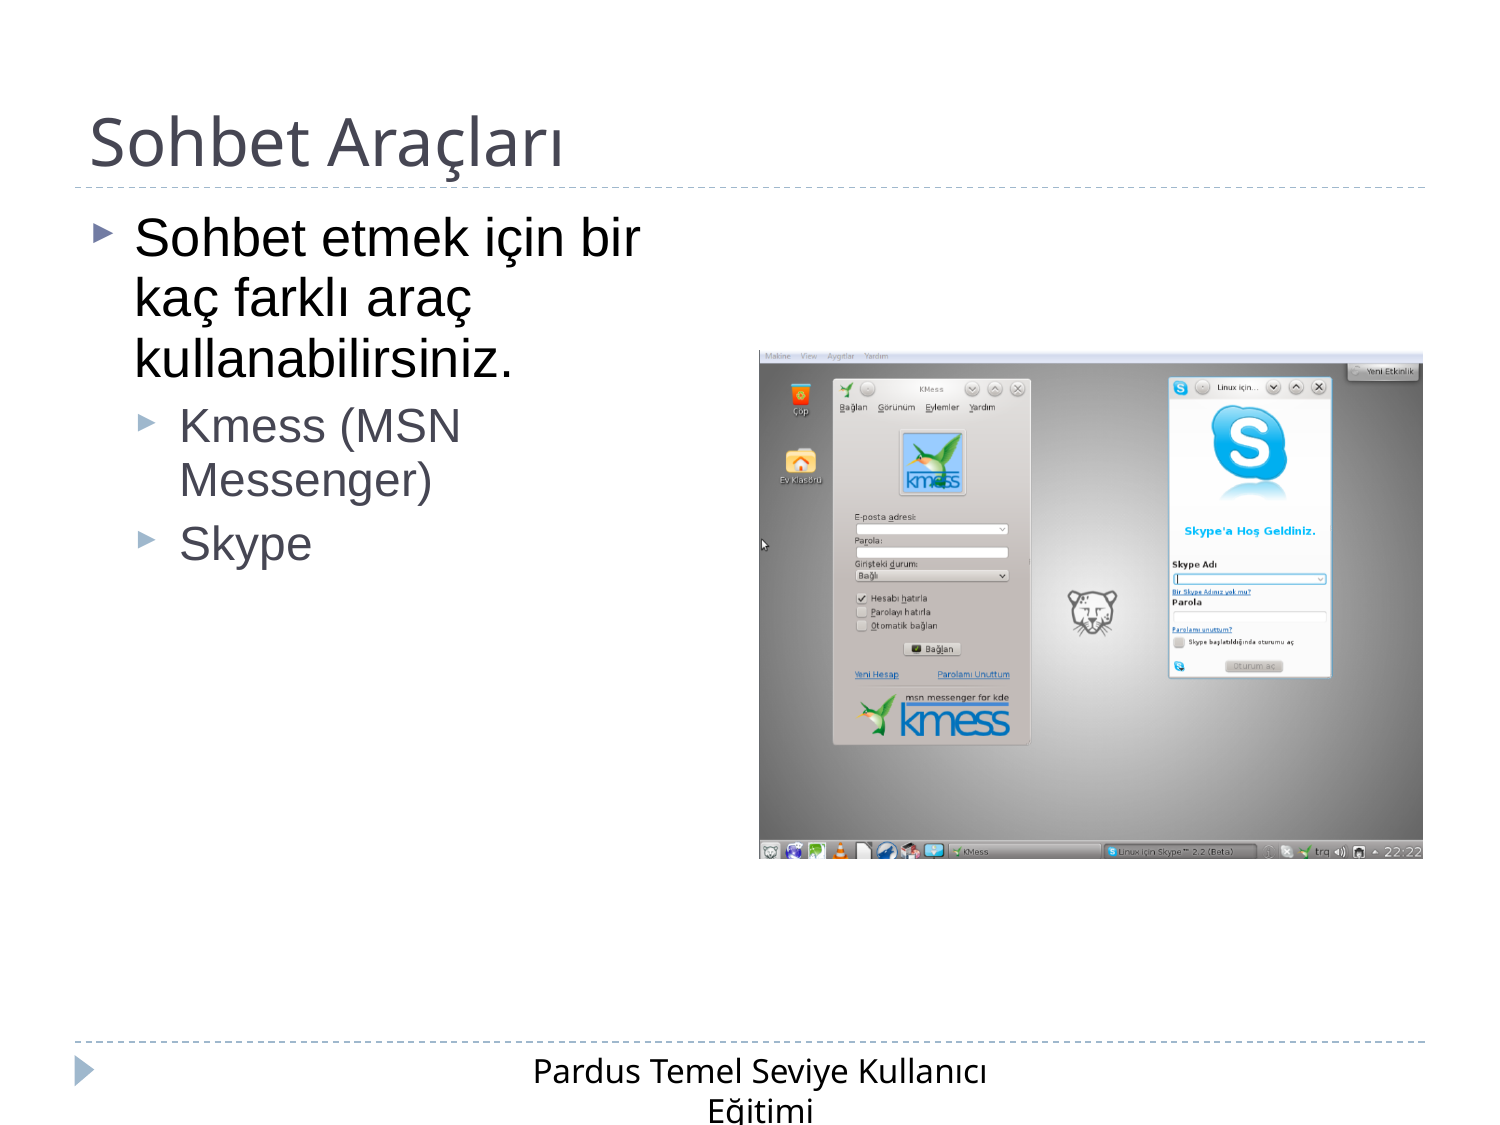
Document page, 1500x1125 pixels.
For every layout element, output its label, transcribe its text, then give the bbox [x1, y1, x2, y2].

picture [759, 350, 1423, 859]
title Sohbet Araçları [75, 37, 1425, 188]
list Sohbet etmek için bir kaç farklı araç kullanabilirsiniz. Kmess (MSN Messenger) Skype [75, 200, 738, 1010]
